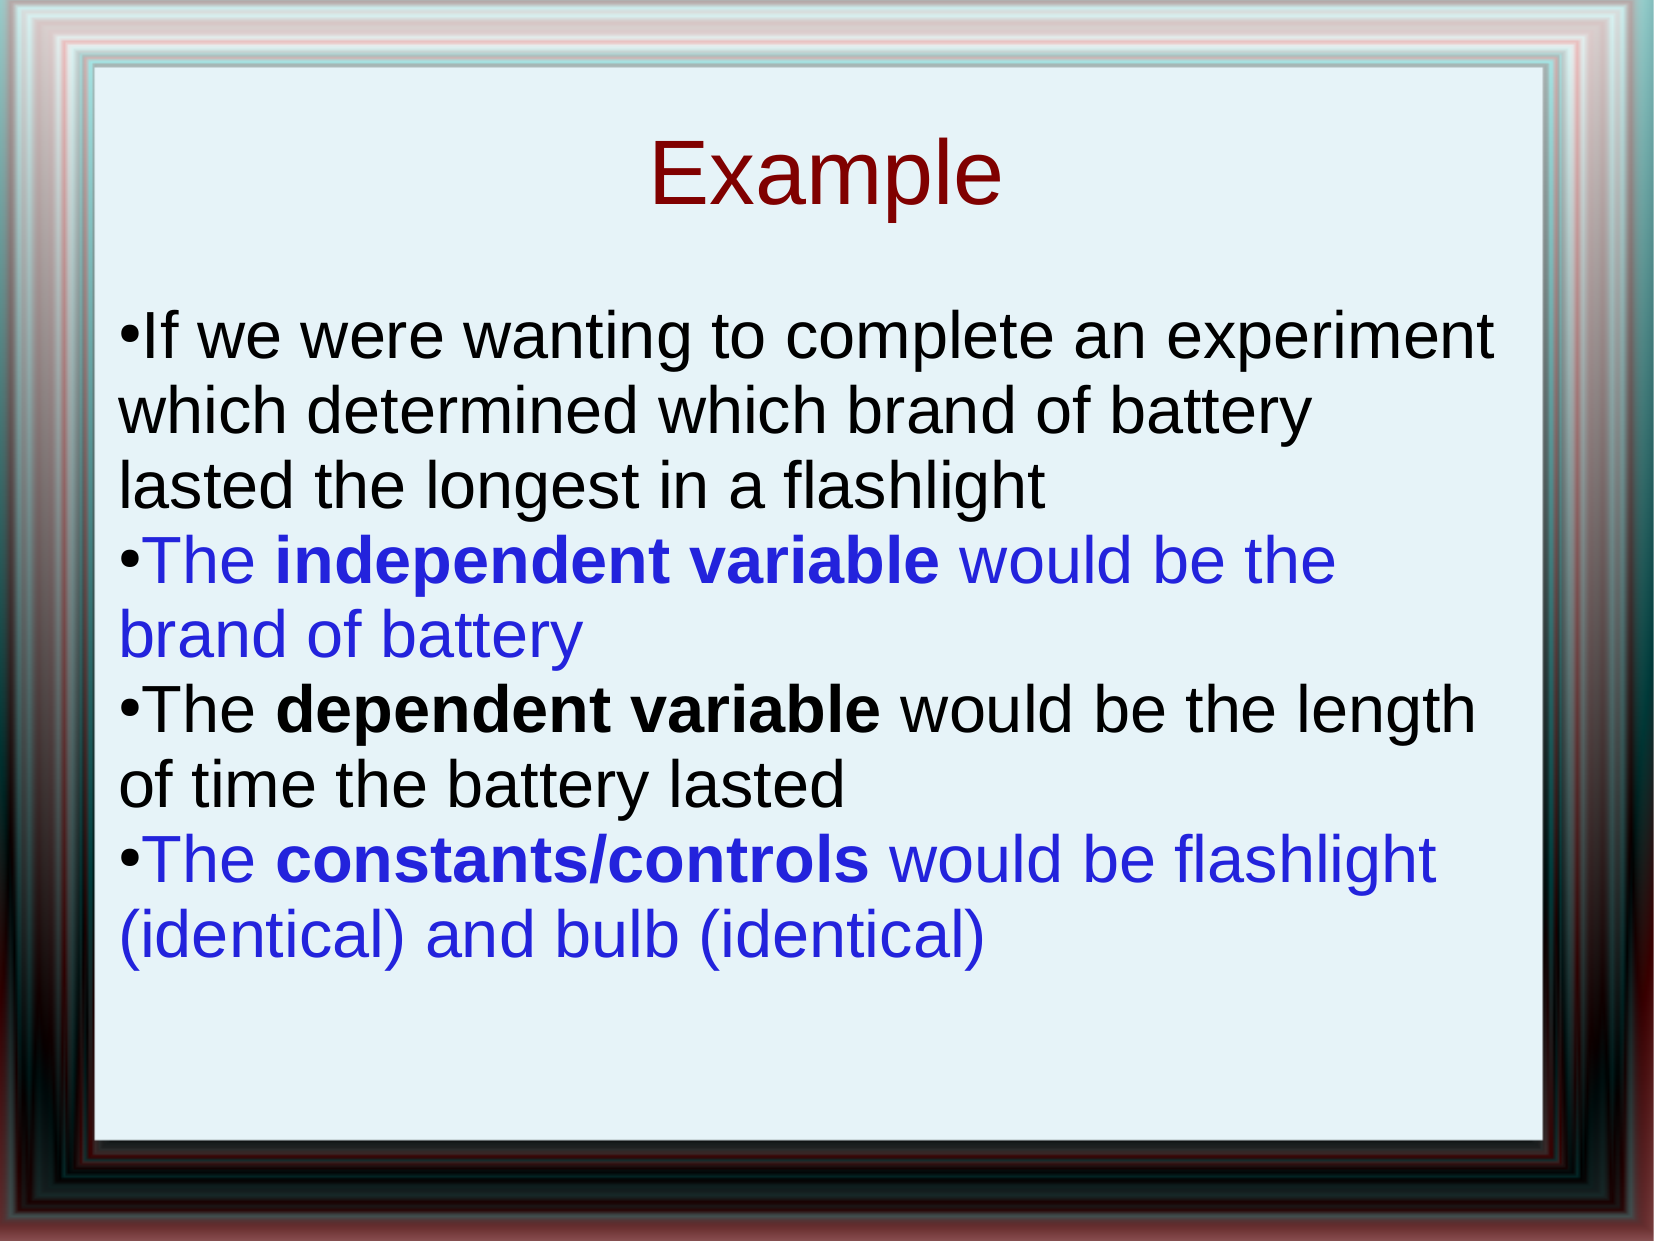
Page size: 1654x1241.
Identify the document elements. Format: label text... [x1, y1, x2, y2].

picture [0, 0, 1654, 1241]
title Example [118, 95, 1536, 250]
subtitle If we were wanting to complete an experiment which determined which brand of battery lasted the longest in a flashlight The independent variable would be the brand of battery The dependent variable would be the length of time the battery lasted The constants/controls would be flashlight (identical) and bulb (identical) [118, 298, 1506, 972]
